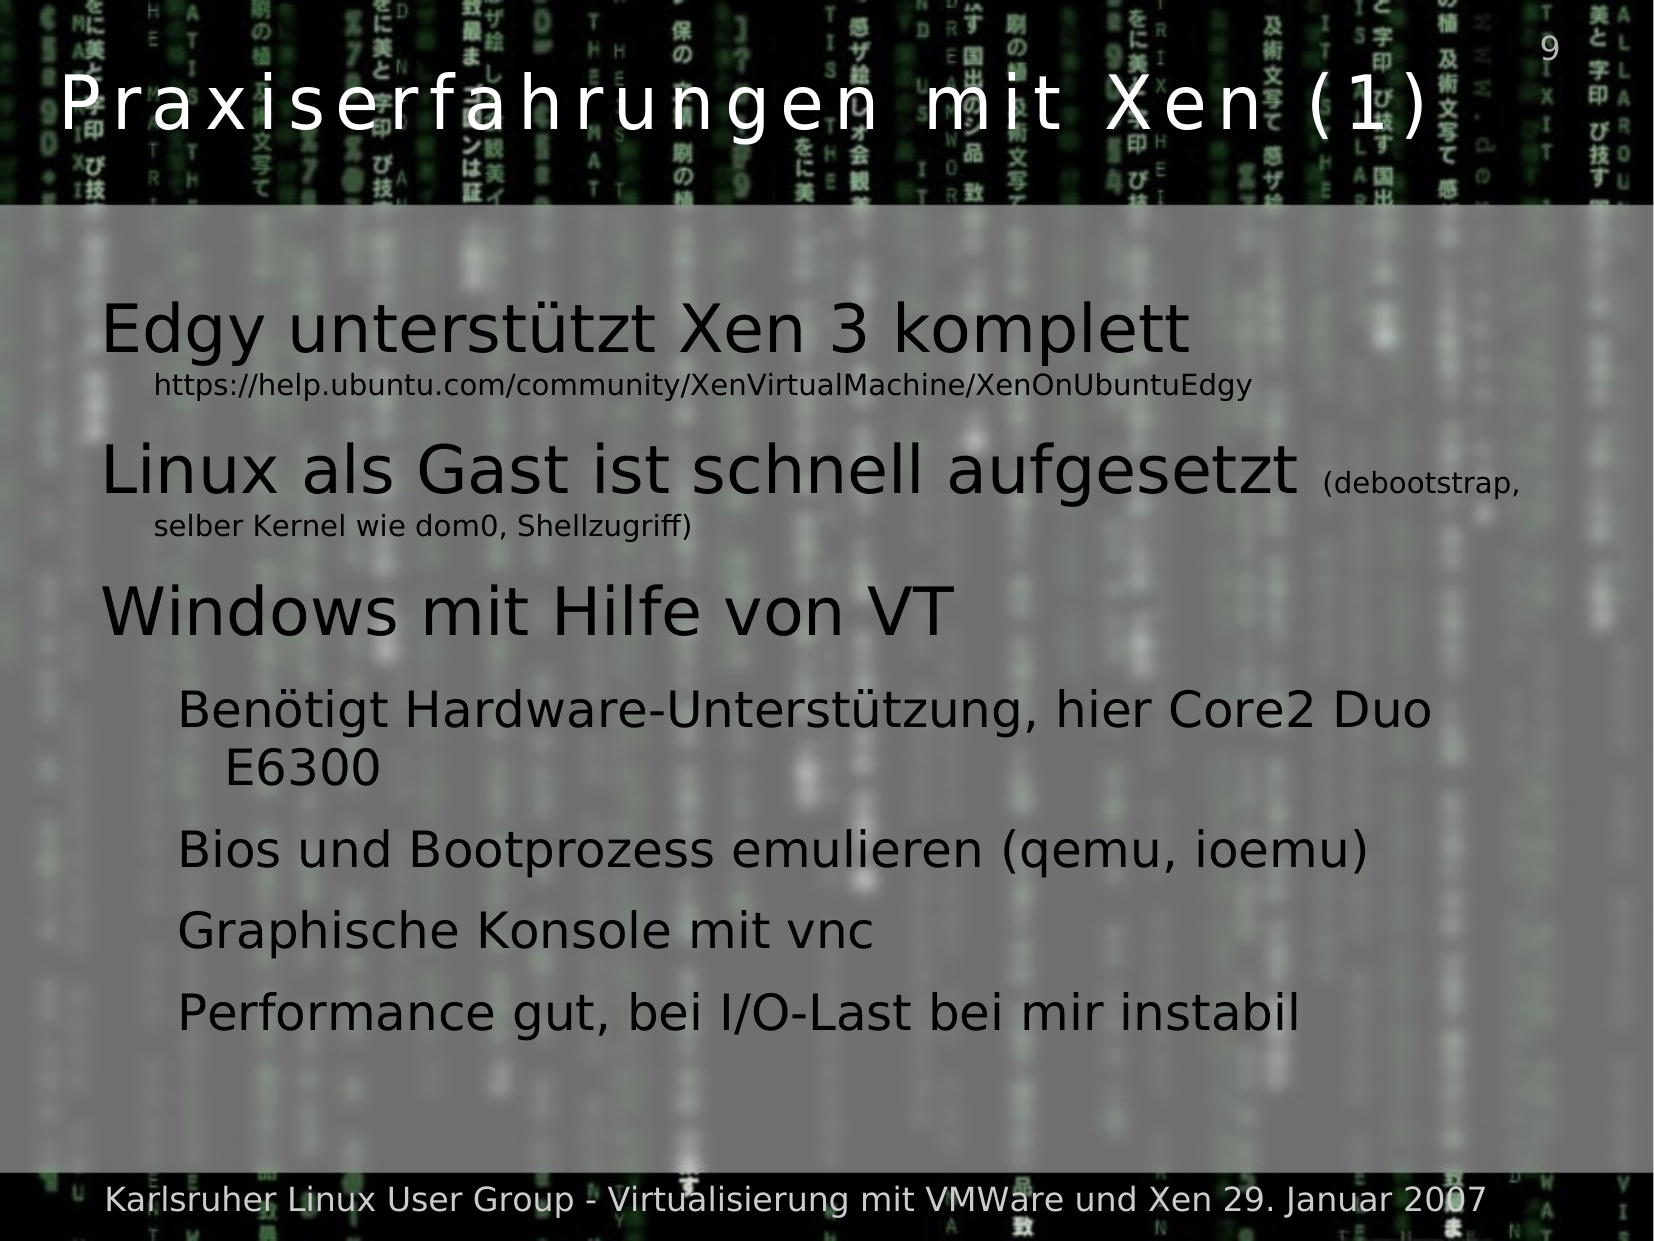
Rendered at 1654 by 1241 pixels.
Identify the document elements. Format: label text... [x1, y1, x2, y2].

title Praxiserfahrungen mit Xen (1) [59, 36, 1447, 171]
list Edgy unterstützt Xen 3 komplett https://help.ubuntu.com/community/XenVirtualMachine/XenOnUbuntuEdgy Linux als Gast ist schnell aufgesetzt (debootstrap, selber Kernel wie dom0, Shellzugriff) Windows mit Hilfe von VT Benötigt Hardware-Unterstützung, hier Core2 Duo E6300 Bios und Bootprozess emulieren (qemu, ioemu) Graphische Konsole mit vnc Performance gut, bei I/O-Last bei mir instabil [82, 290, 1571, 1094]
picture [0, 0, 1654, 1241]
